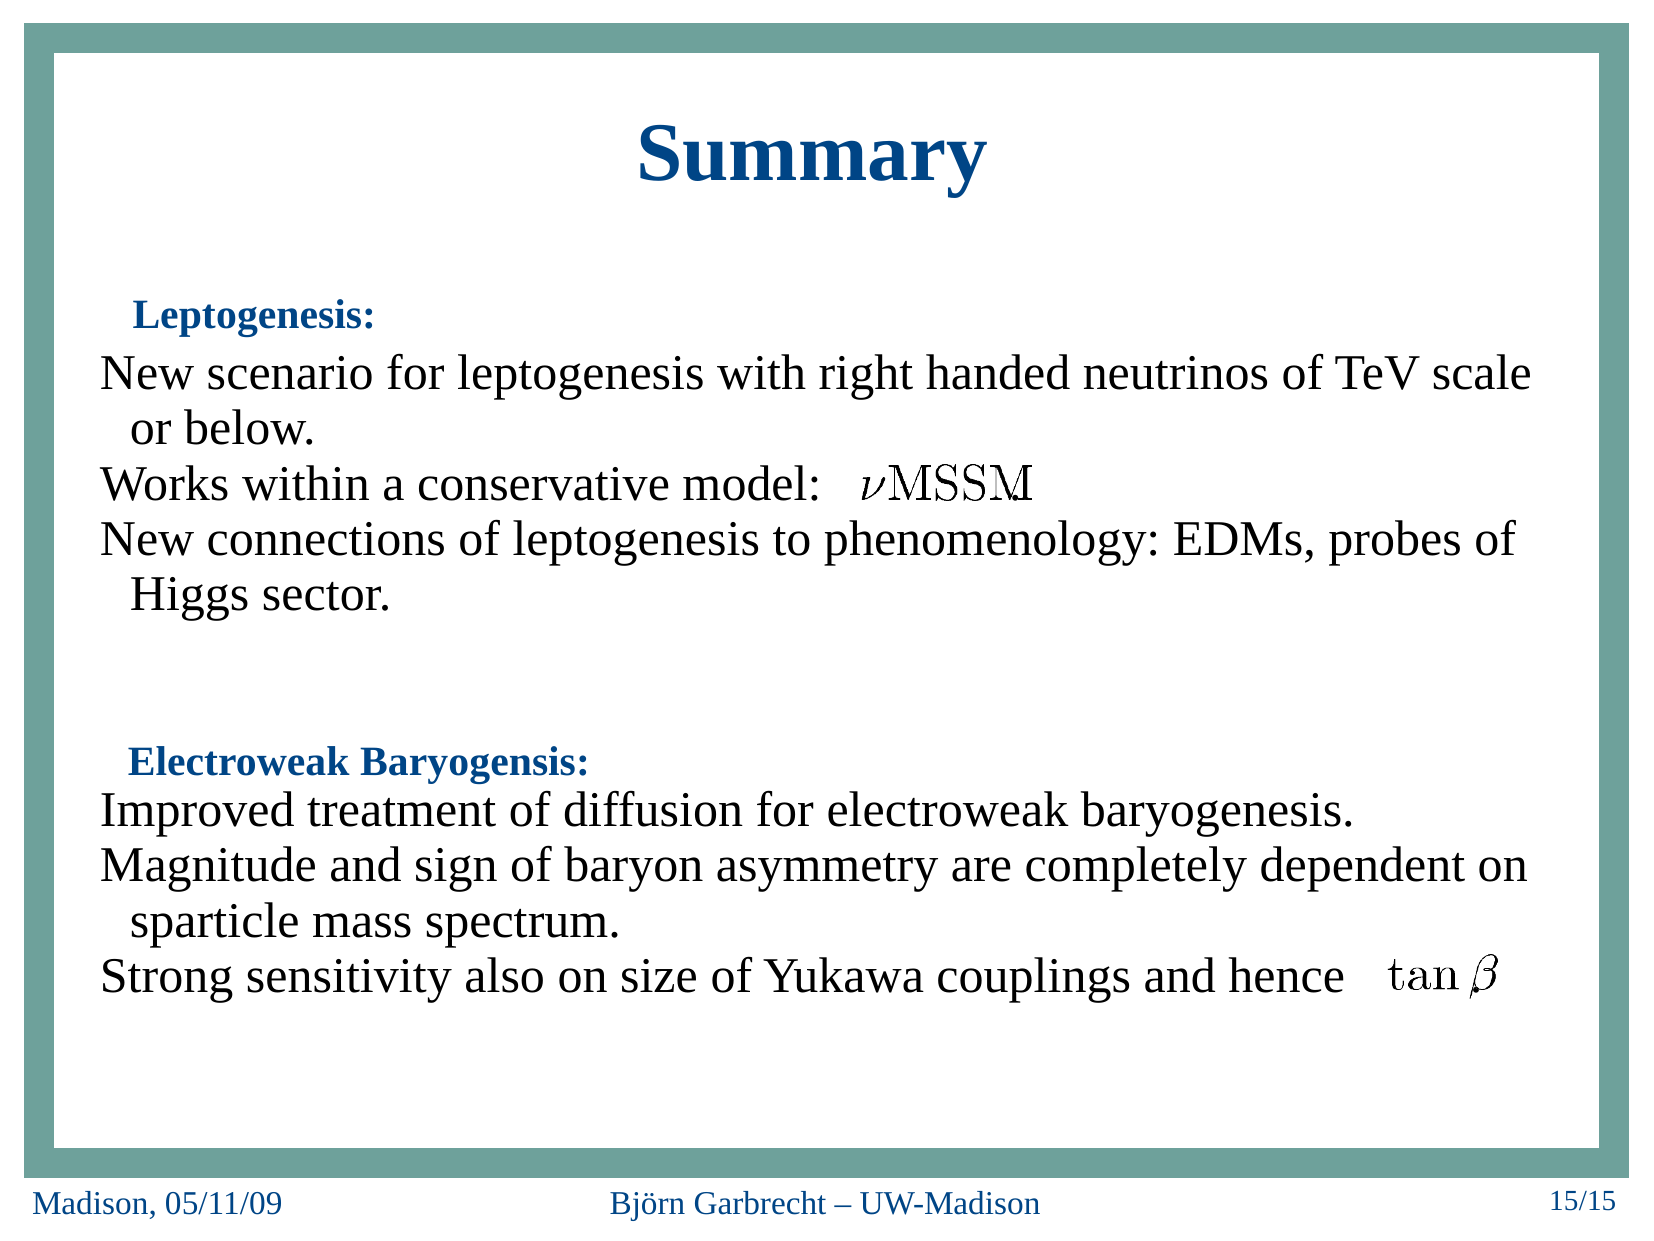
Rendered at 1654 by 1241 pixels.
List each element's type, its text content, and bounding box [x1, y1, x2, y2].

picture [855, 461, 1041, 507]
text_box Improved treatment of diffusion for electroweak baryogenesis. Magnitude and sign of baryon asymmetry are completely dependent on sparticle mass spectrum. Strong sensitivity also on size of Yukawa couplings and hence . [85, 774, 1578, 1011]
text_box Electroweak Baryogensis: [113, 730, 606, 792]
title Summary [68, 45, 1557, 259]
text_box New scenario for leptogenesis with right handed neutrinos of TeV scale or below. Works within a conservative model: . New connections of leptogenesis to phenomenology: EDMs, probes of Higgs sector. [85, 337, 1578, 629]
text_box Leptogenesis: [117, 284, 392, 346]
picture [1383, 951, 1509, 1007]
